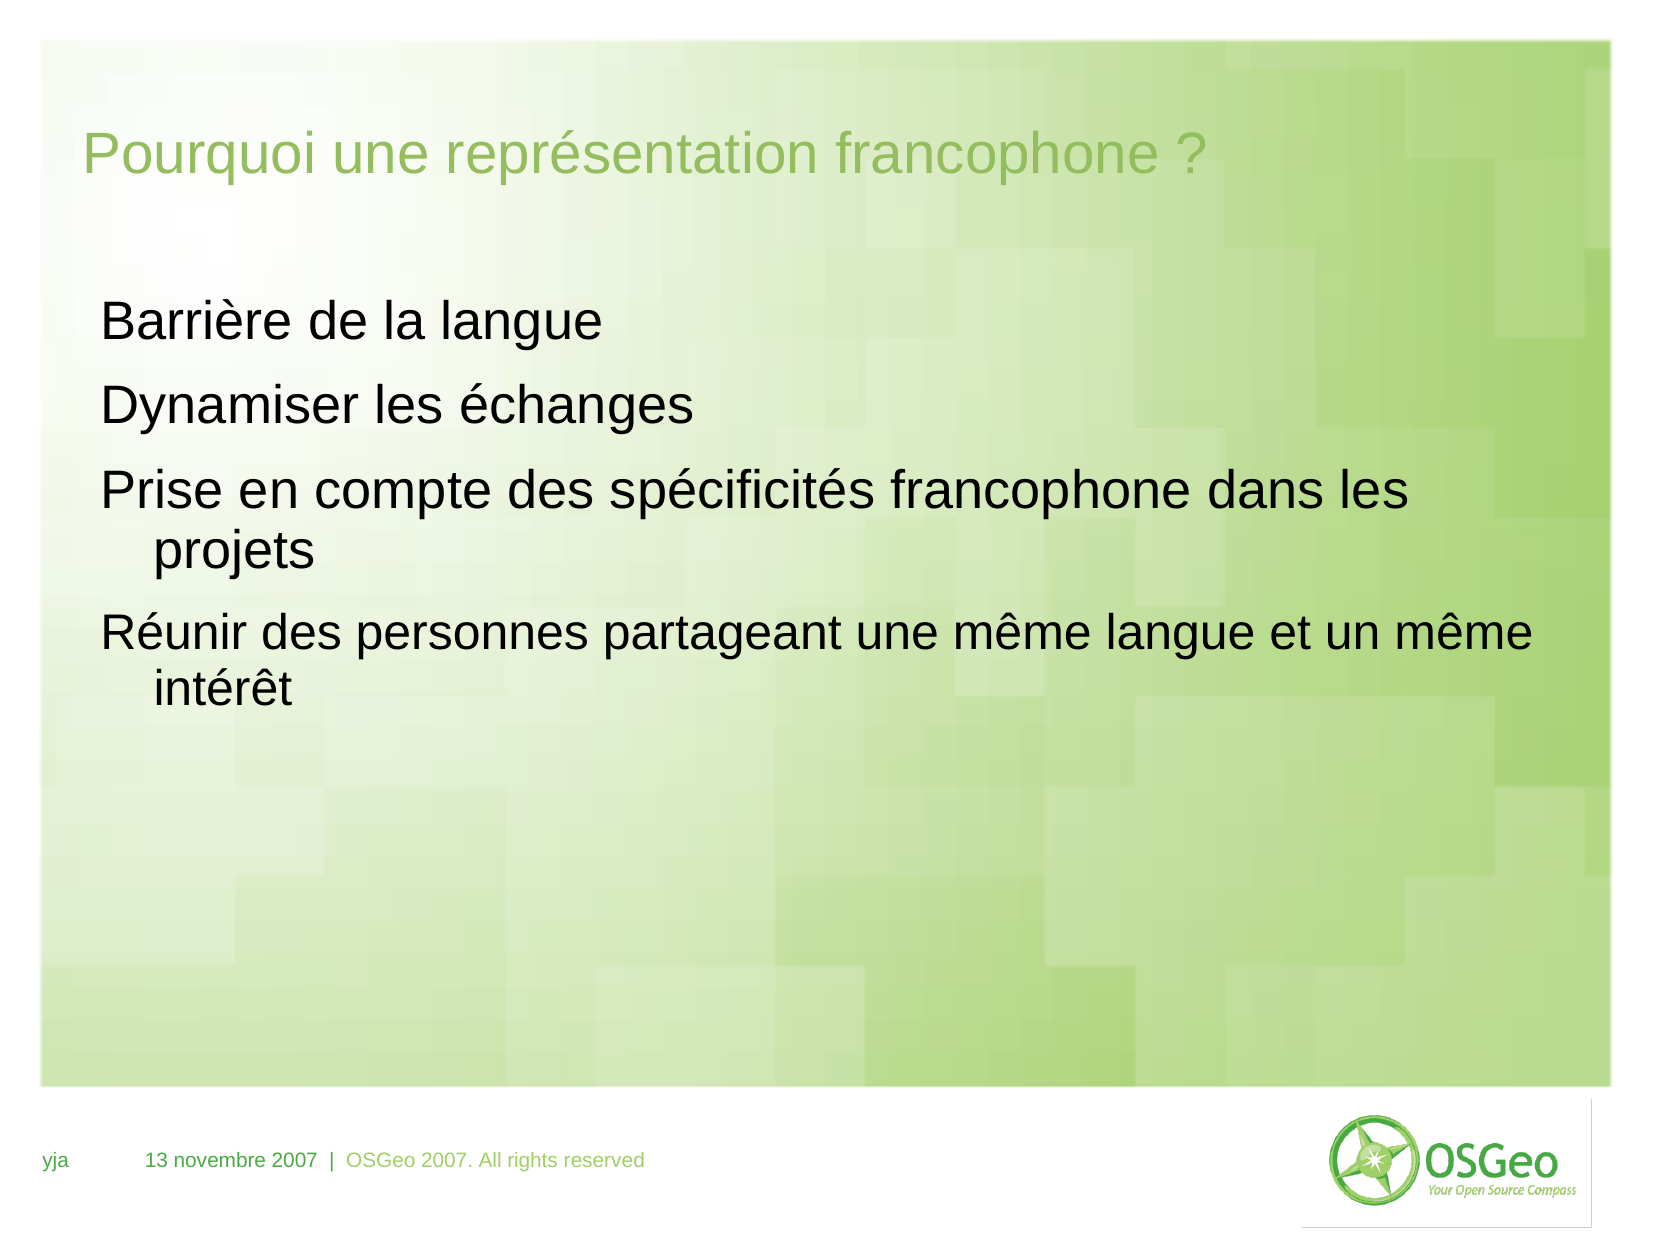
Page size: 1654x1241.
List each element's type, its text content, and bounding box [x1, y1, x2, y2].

title Pourquoi une représentation francophone ? [82, 49, 1571, 257]
list Barrière de la langue Dynamiser les échanges Prise en compte des spécificités francophone dans les projets Réunir des personnes partageant une même langue et un même intérêt [82, 290, 1571, 1109]
picture [0, 1, 1654, 1239]
